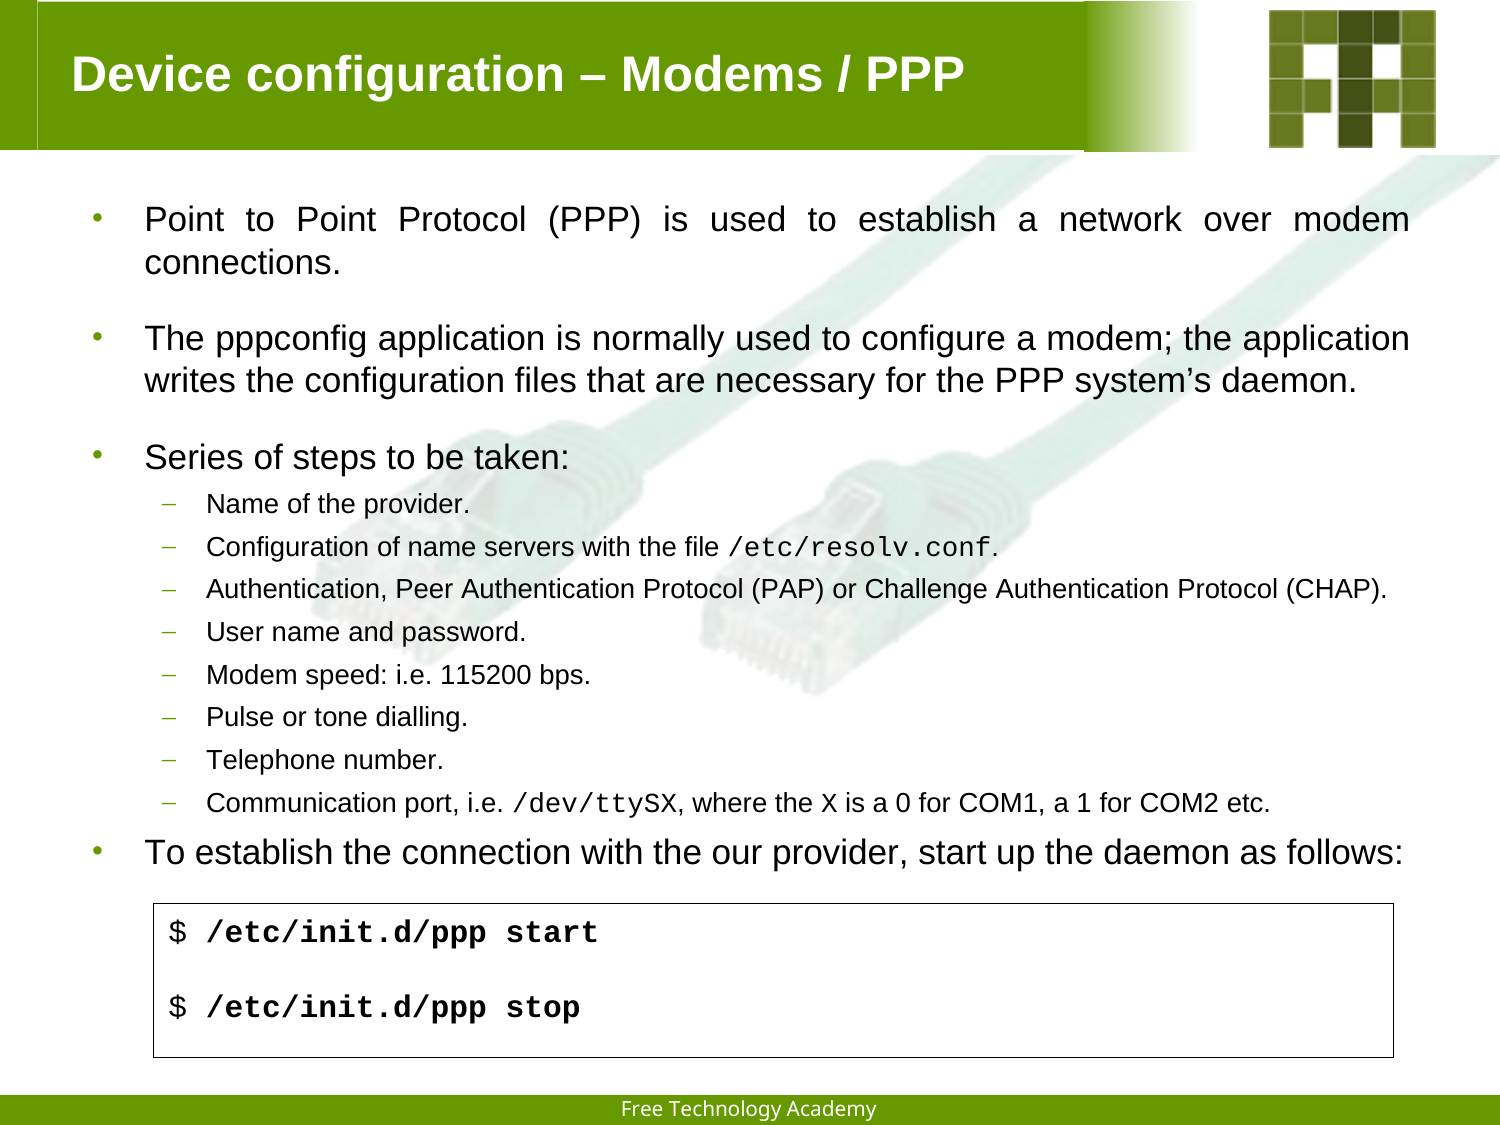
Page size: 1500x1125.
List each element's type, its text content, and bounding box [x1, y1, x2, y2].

title Device configuration – Modems / PPP [56, 1, 1107, 152]
text_box $ /etc/init.d/ppp start $ /etc/init.d/ppp stop [153, 903, 1394, 1058]
list Point to Point Protocol (PPP) is used to establish a network over modem connections. The pppconfig application is normally used to configure a modem; the application writes the configuration files that are necessary for the PPP system’s daemon. Series of steps to be taken: Name of the provider. Configuration of name servers with the file /etc/resolv.conf. Authentication, Peer Authentication Protocol (PAP) or Challenge Authentication Protocol (CHAP). User name and password. Modem speed: i.e. 115200 bps. Pulse or tone dialling. Telephone number. Communication port, i.e. /dev/ttySX, where the X is a 0 for COM1, a 1 for COM2 etc. To establish the connection with the our provider, start up the daemon as follows: [76, 188, 1427, 889]
picture [1269, 10, 1436, 148]
